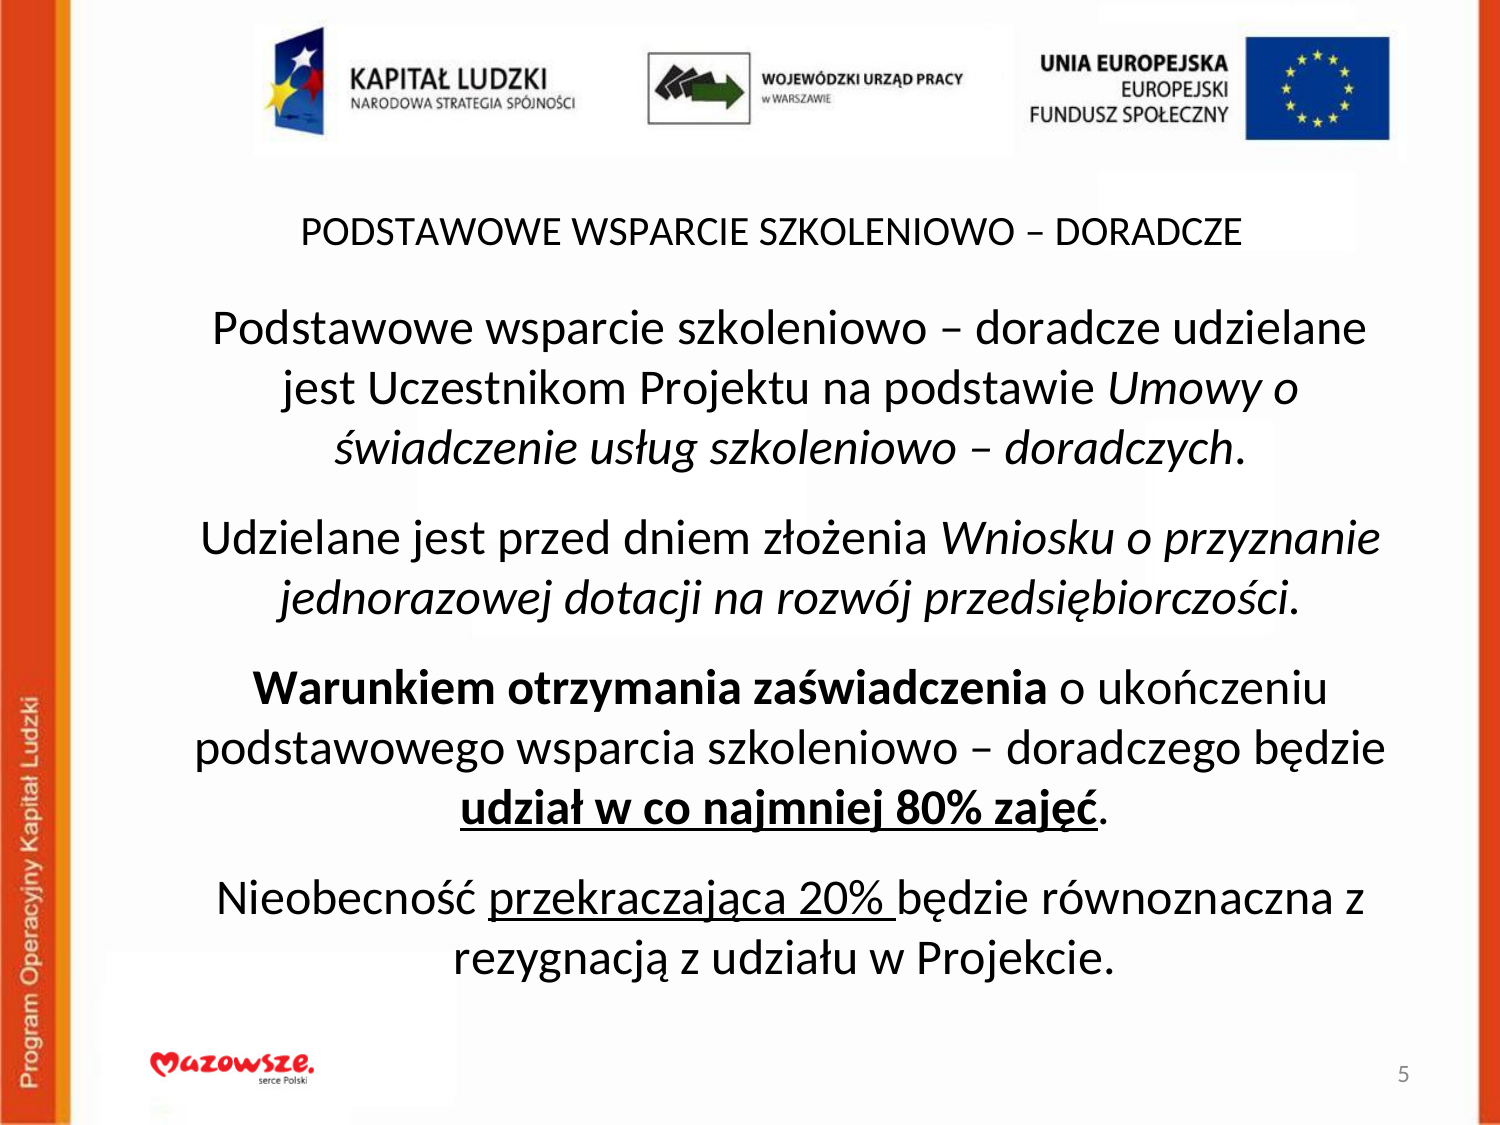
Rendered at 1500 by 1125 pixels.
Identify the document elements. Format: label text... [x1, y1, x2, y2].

title Podstawowe wsparcie szkoleniowo – doradcze udzielane jest Uczestnikom Projektu na podstawie Umowy o świadczenie usług szkoleniowo – doradczych. Udzielane jest przed dniem złożenia Wniosku o przyznanie jednorazowej dotacji na rozwój przedsiębiorczości. Warunkiem otrzymania zaświadczenia o ukończeniu podstawowego wsparcia szkoleniowo – doradczego będzie udział w co najmniej 80% zajęć. Nieobecność przekraczająca 20% będzie równoznaczna z rezygnacją z udziału w Projekcie. [171, 267, 1411, 1012]
picture [0, 0, 1500, 1125]
text_box PODSTAWOWE WSPARCIE SZKOLENIOWO – DORADCZE [194, 196, 1351, 256]
text_box <numer> [1074, 1042, 1426, 1103]
